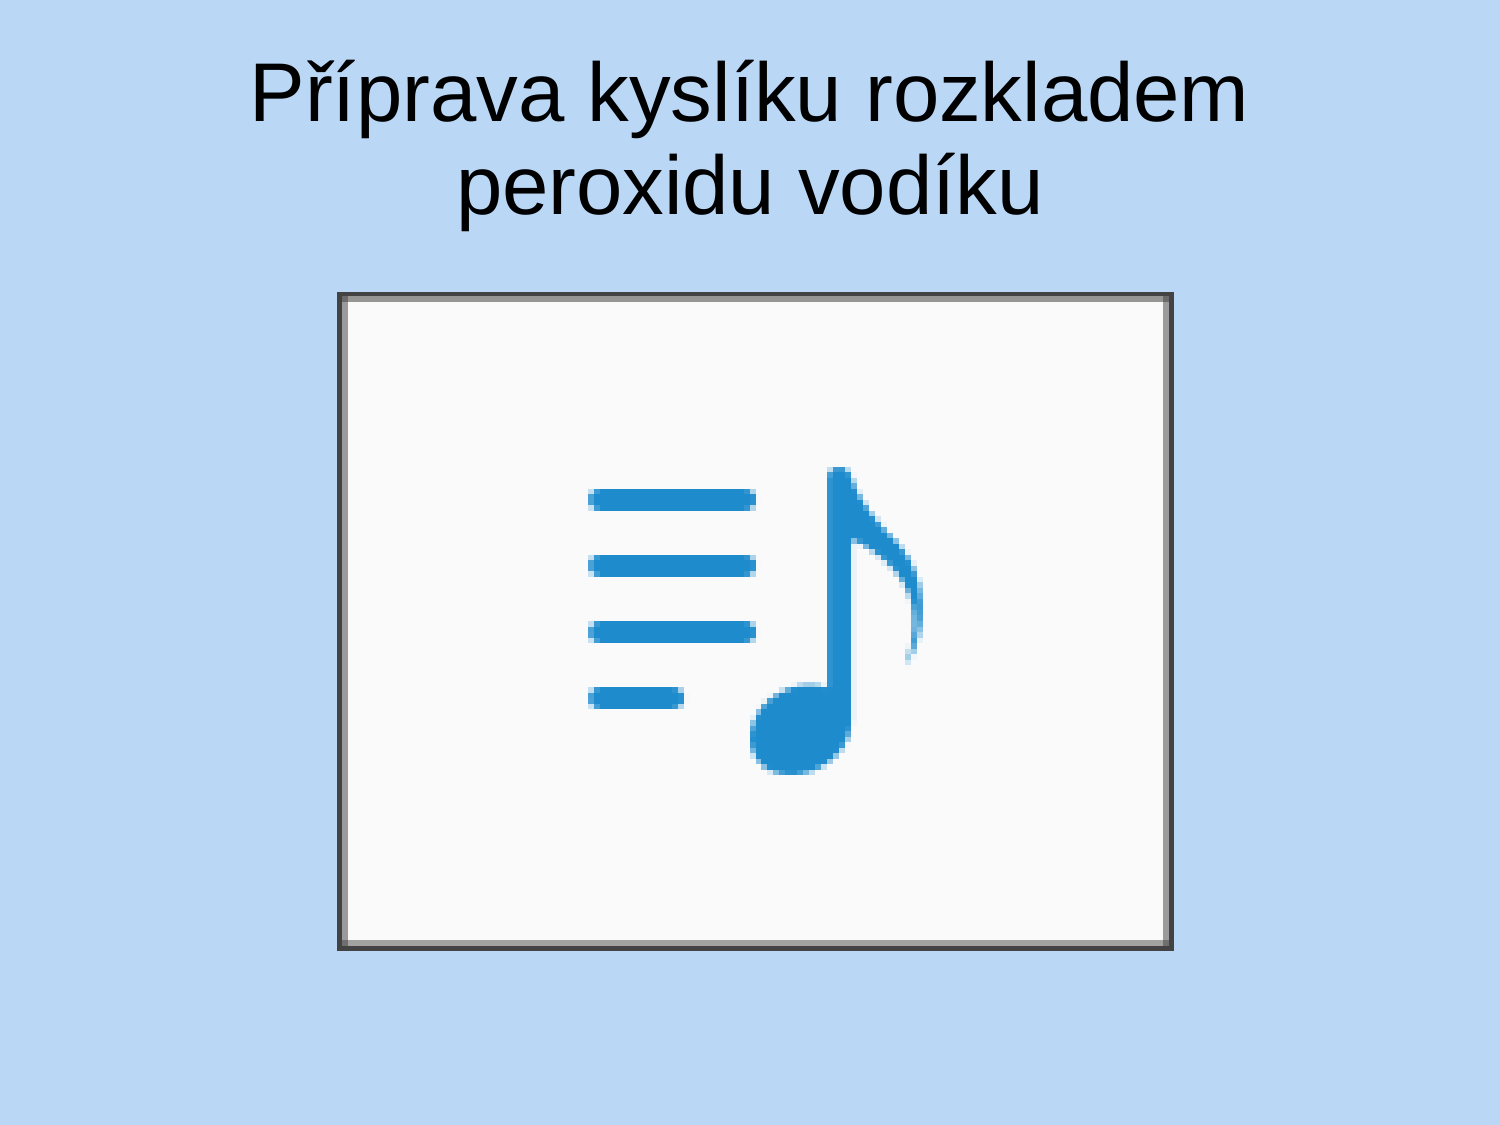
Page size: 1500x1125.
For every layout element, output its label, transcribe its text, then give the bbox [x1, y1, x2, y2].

text_box [336, 290, 1176, 953]
title Příprava kyslíku rozkladem peroxidu vodíku [75, 31, 1426, 247]
